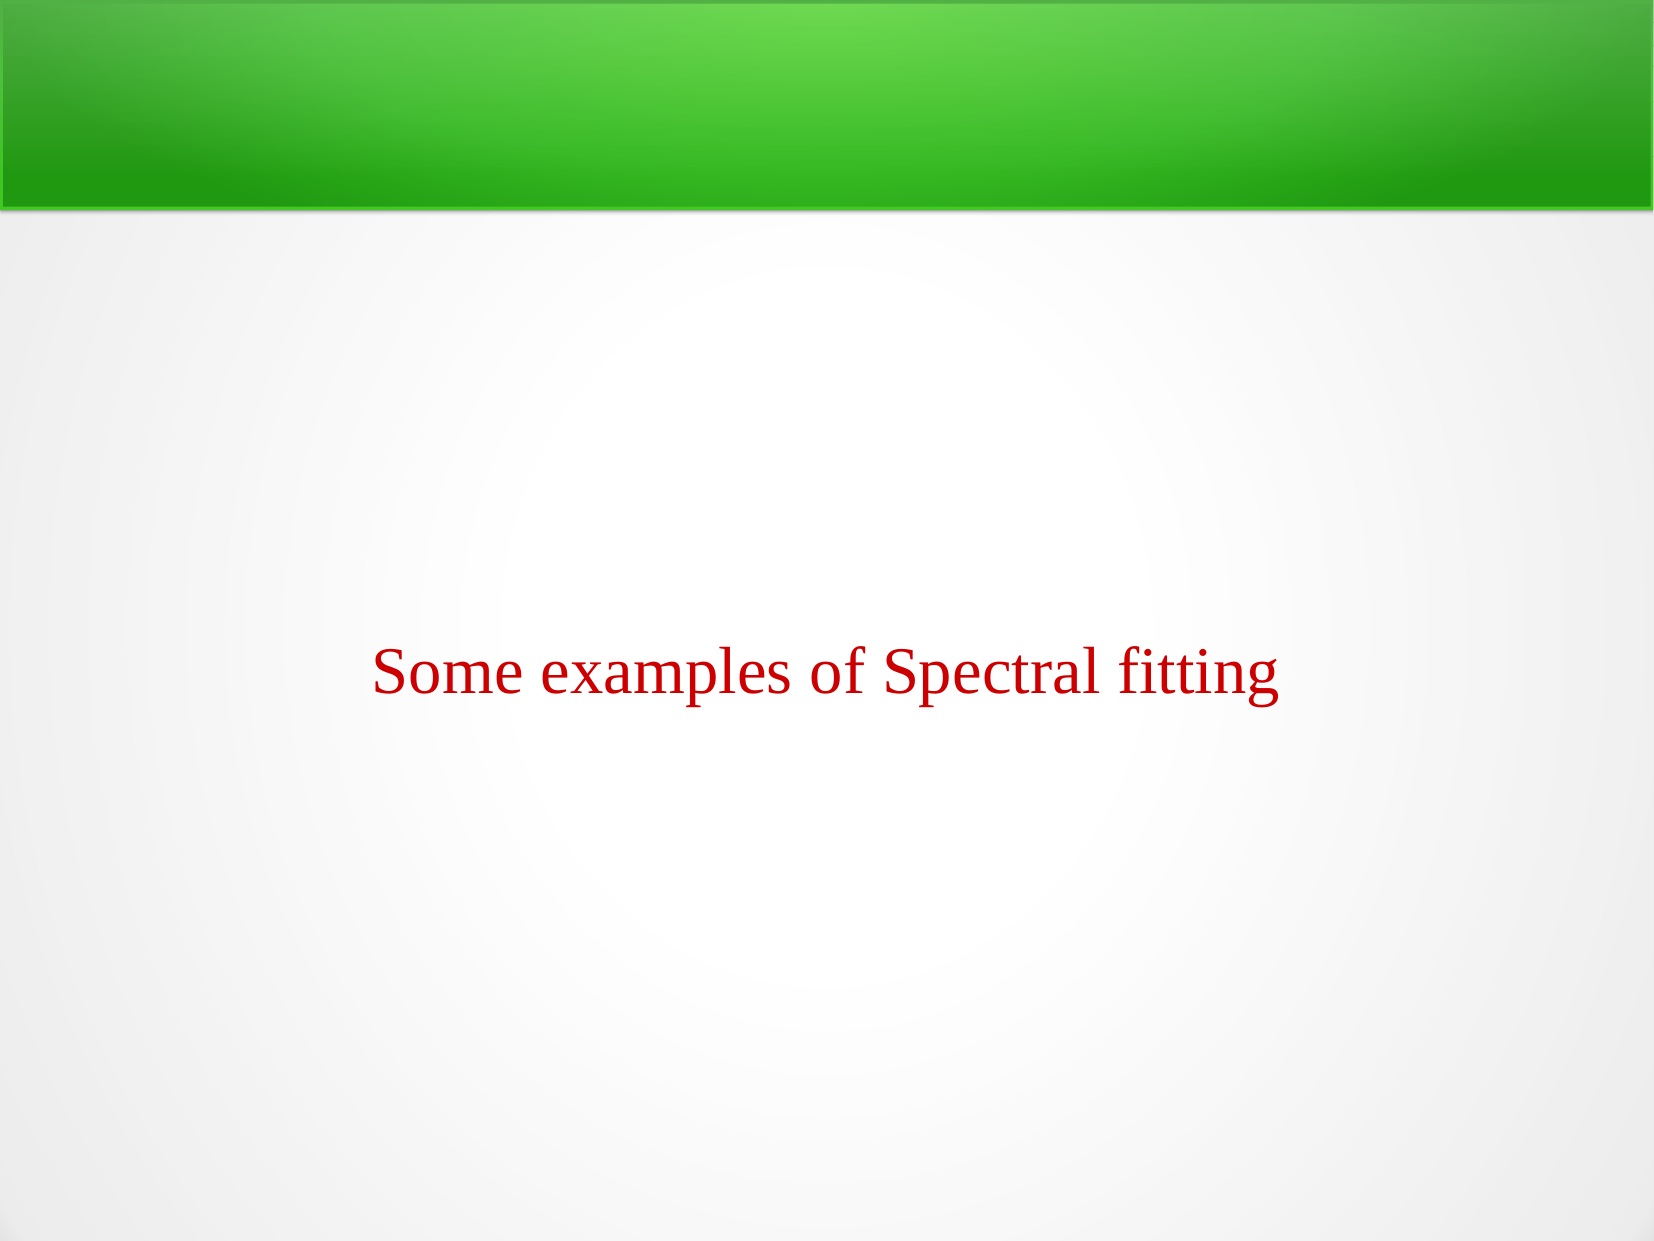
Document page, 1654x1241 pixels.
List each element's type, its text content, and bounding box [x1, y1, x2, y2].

subtitle Some examples of Spectral fitting [82, 342, 1571, 1000]
